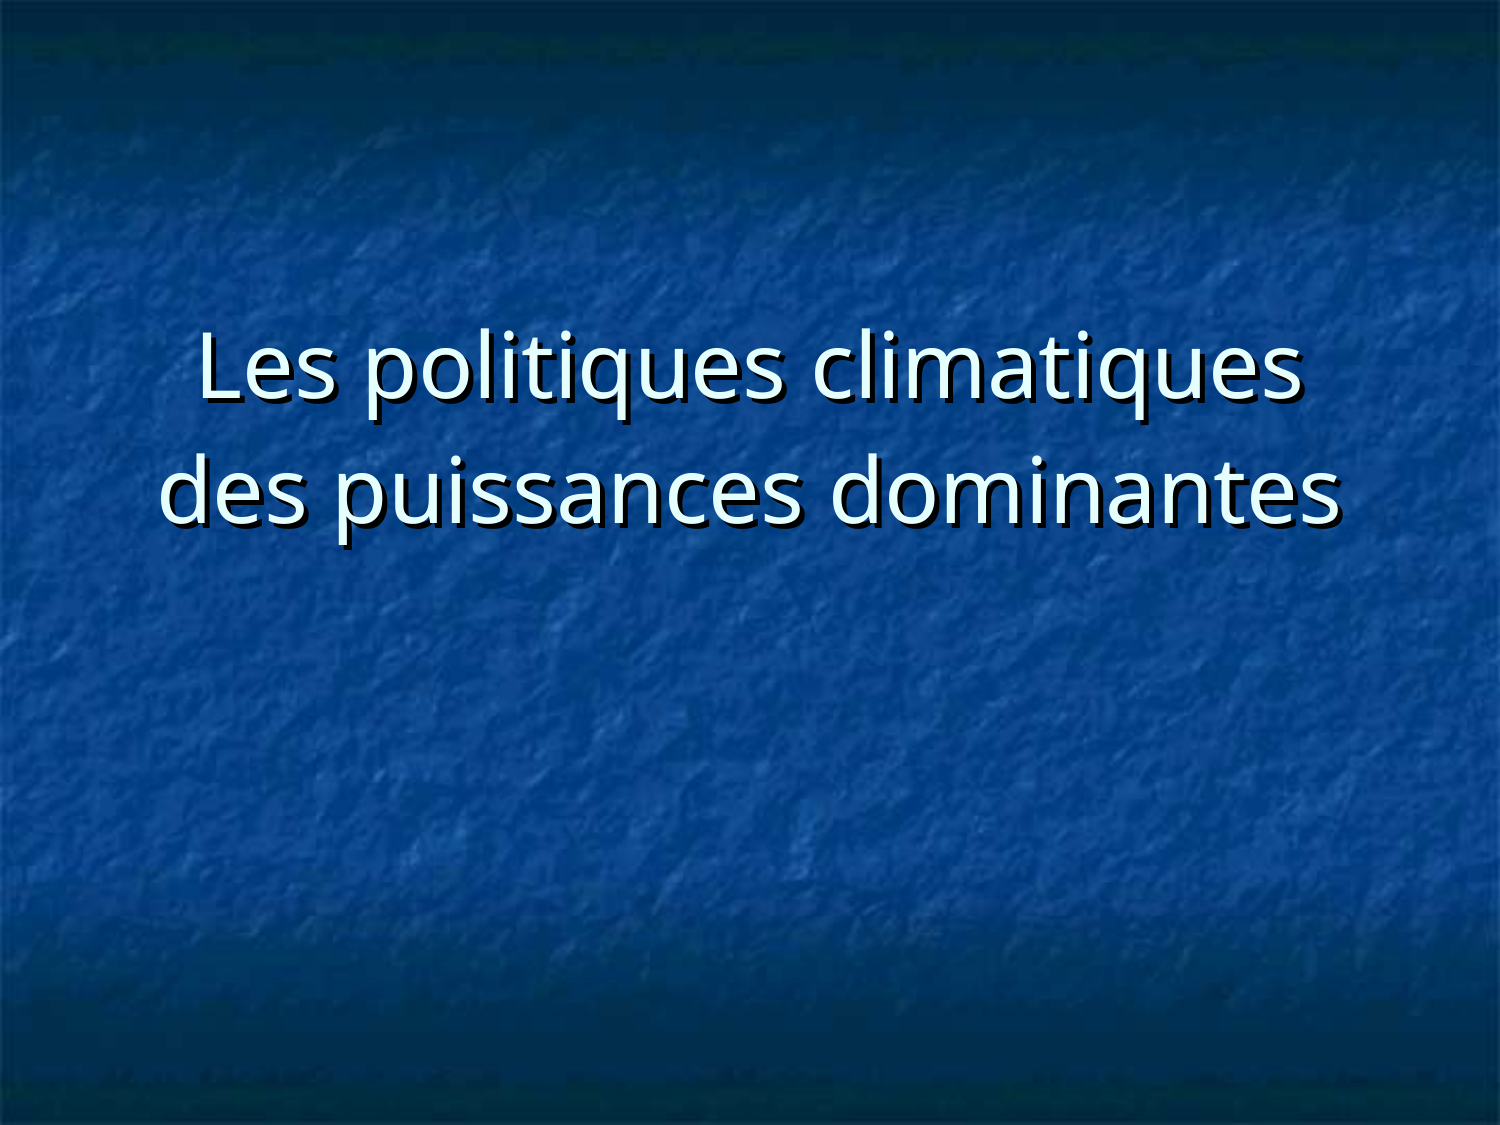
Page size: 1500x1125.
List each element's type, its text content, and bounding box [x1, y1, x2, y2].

picture [0, 0, 1500, 1125]
title Les politiques climatiques des puissances dominantes [112, 275, 1388, 576]
